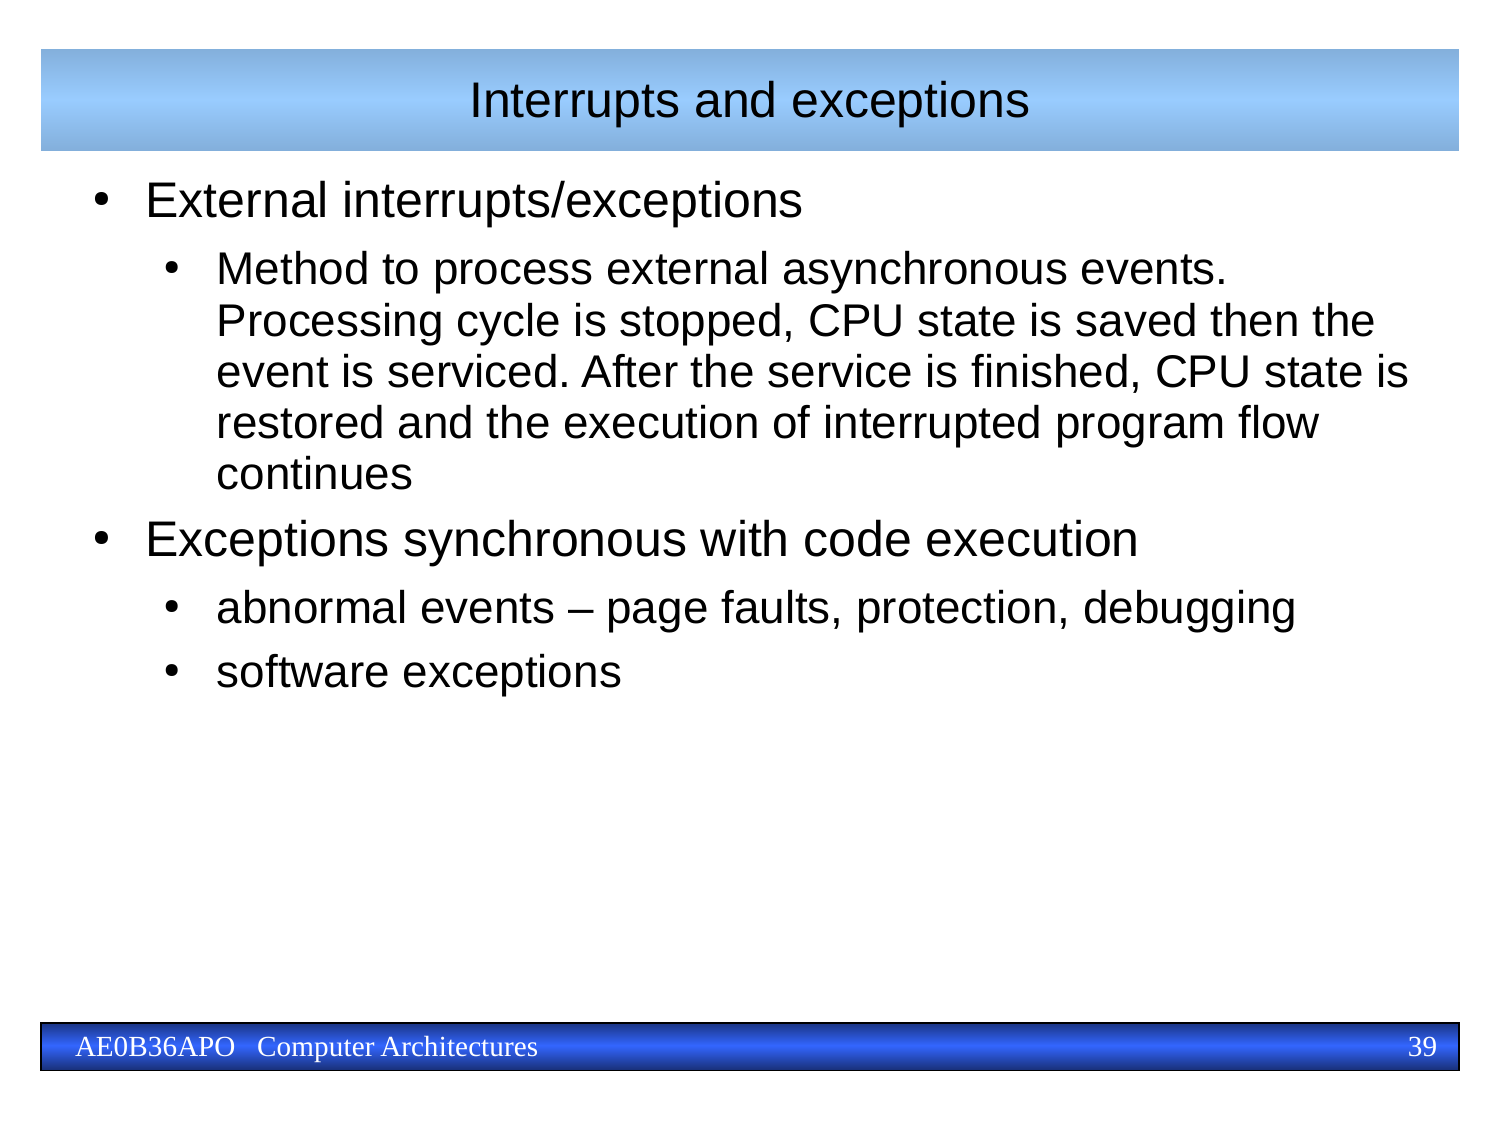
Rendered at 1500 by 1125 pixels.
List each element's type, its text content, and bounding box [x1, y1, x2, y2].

title Interrupts and exceptions [41, 49, 1459, 151]
list External interrupts/exceptions Method to process external asynchronous events. Processing cycle is stopped, CPU state is saved then the event is serviced. After the service is finished, CPU state is restored and the execution of interrupted program flow continues Exceptions synchronous with code execution abnormal events – page faults, protection, debugging software exceptions [75, 172, 1426, 916]
